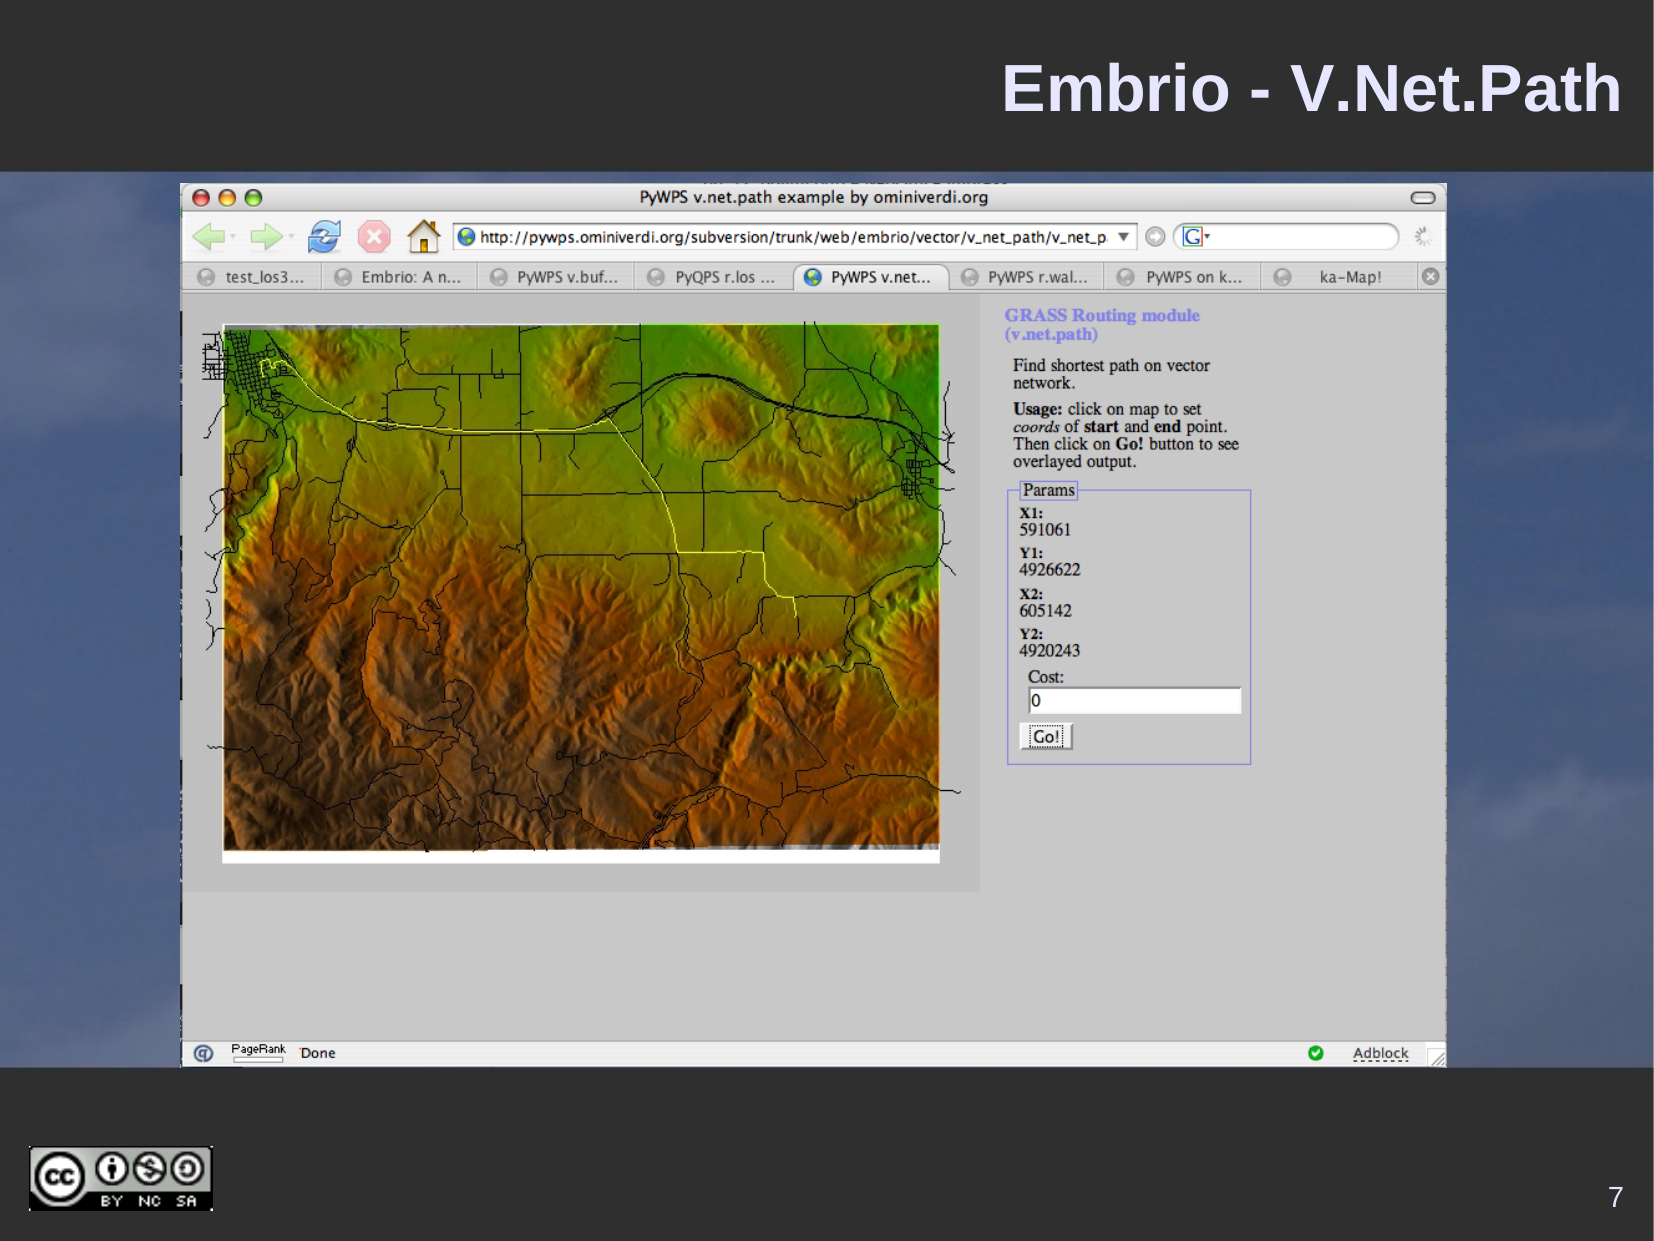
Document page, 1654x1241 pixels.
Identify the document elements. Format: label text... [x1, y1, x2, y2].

picture [0, 0, 1654, 1241]
title Embrio - V.Net.Path [29, 29, 1625, 148]
